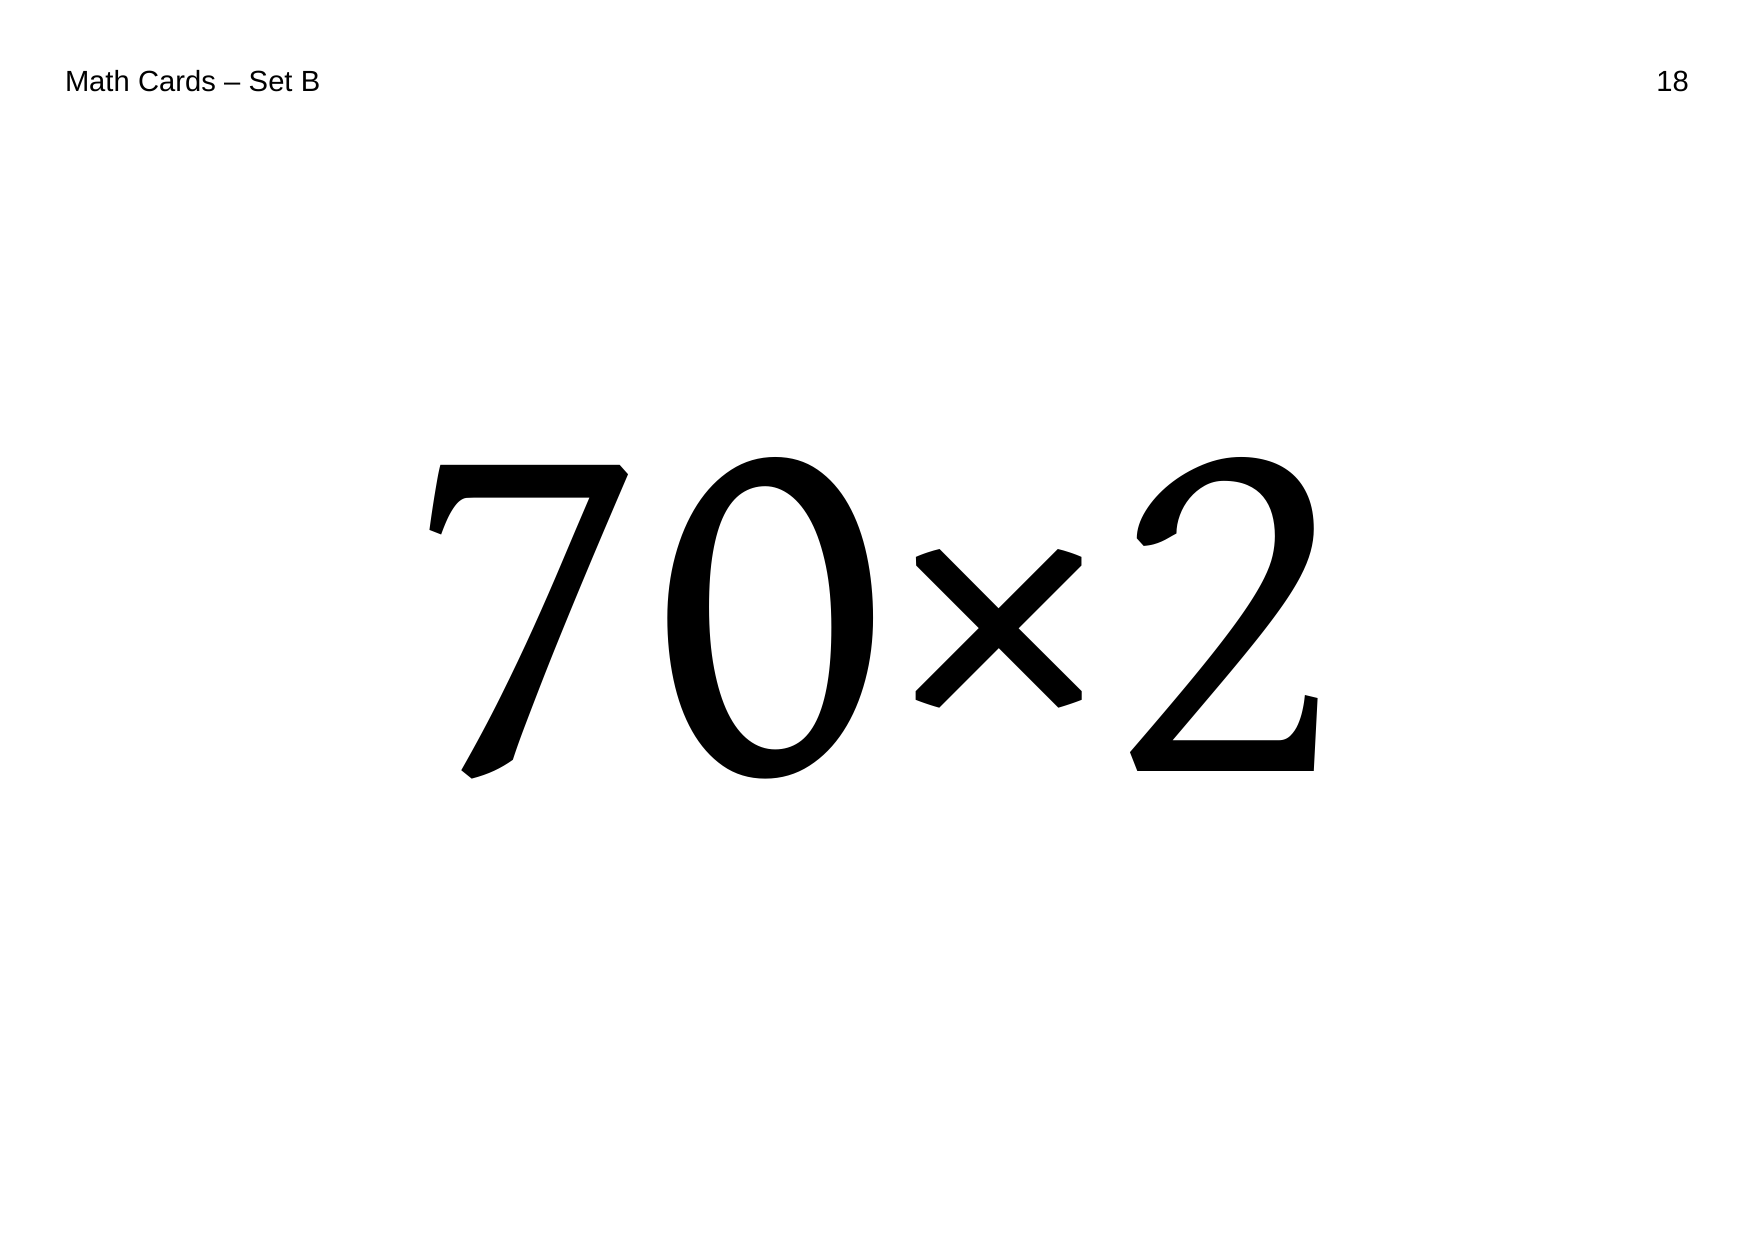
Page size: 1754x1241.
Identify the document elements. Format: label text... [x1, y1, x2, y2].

text_box 70×2 [397, 318, 1357, 922]
text_box Math Cards – Set B [59, 59, 328, 104]
text_box 18 [1650, 59, 1695, 104]
